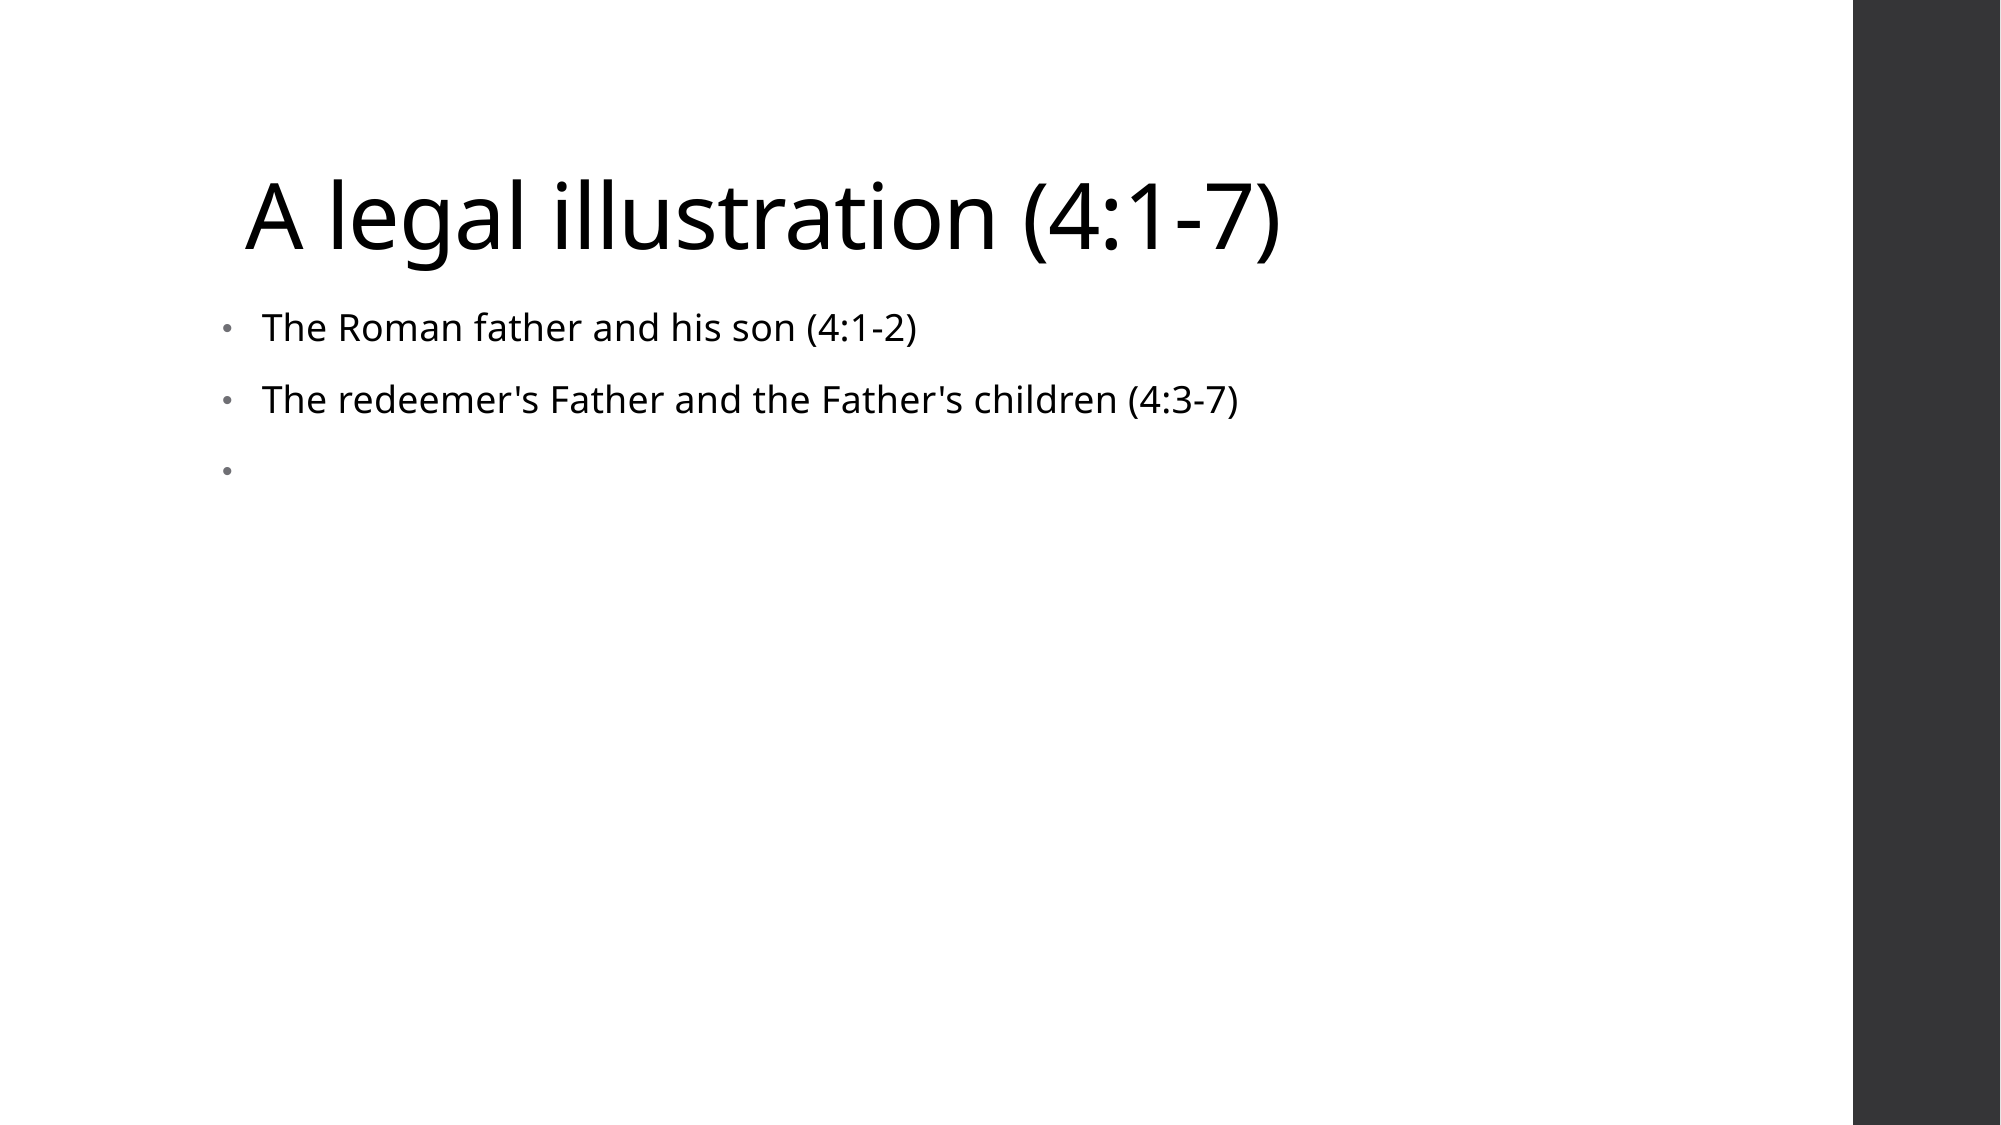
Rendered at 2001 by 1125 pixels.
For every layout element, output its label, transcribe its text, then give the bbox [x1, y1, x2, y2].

list The Roman father and his son (4:1-2) The redeemer's Father and the Father's children (4:3-7) [206, 299, 1617, 1014]
title A legal illustration (4:1-7) [206, 60, 1797, 278]
